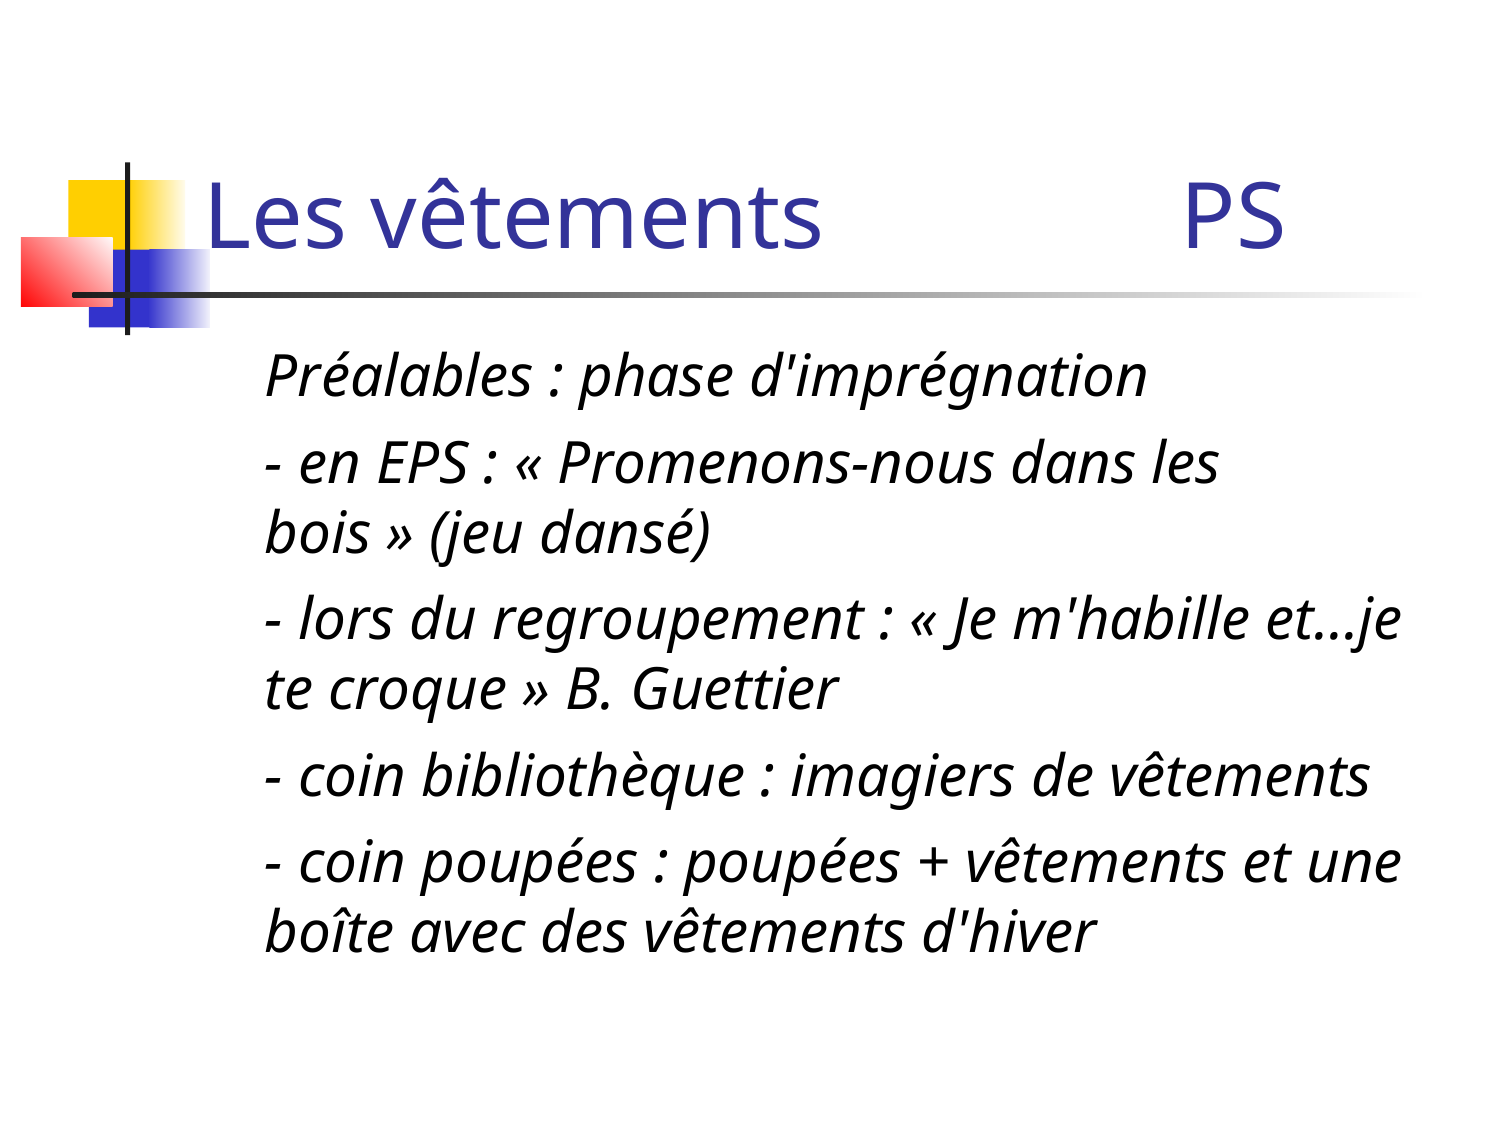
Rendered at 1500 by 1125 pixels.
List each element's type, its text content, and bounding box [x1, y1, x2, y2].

list Préalables : phase d'imprégnation - en EPS : « Promenons-nous dans les bois » (jeu dansé) - lors du regroupement : « Je m'habille et...je te croque » B. Guettier - coin bibliothèque : imagiers de vêtements - coin poupées : poupées + vêtements et une boîte avec des vêtements d'hiver [193, 330, 1469, 1006]
title Les vêtements PS [188, 35, 1467, 275]
